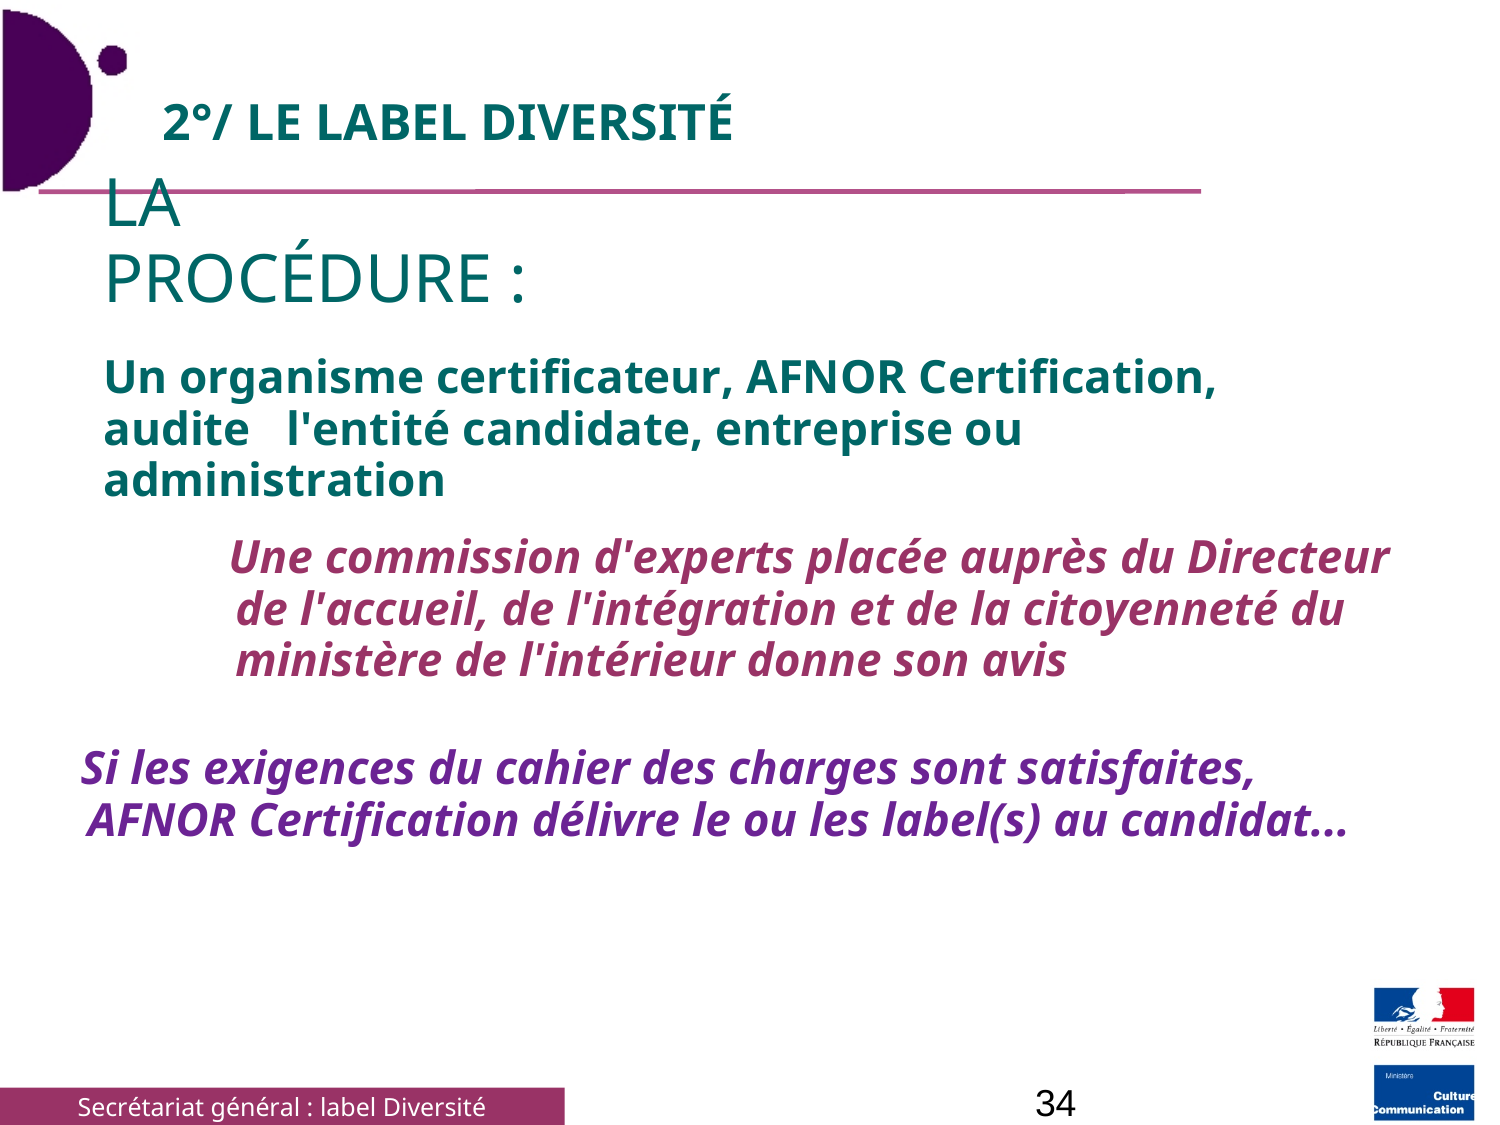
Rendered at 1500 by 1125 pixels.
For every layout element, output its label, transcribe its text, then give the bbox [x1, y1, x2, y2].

picture [115, 194, 149, 204]
text_box <numéro> [1020, 1071, 1370, 1125]
picture [1370, 979, 1477, 1125]
text_box Une commission d'experts placée auprès du Directeur de l'accueil, de l'intégration et de la citoyenneté du ministère de l'intérieur donne son avis [177, 521, 1418, 697]
text_box LA PROCÉDURE : [88, 231, 621, 325]
text_box 2°/ LE LABEL DIVERSITÉ [147, 81, 1418, 160]
text_box Si les exigences du cahier des charges sont satisfaites, AFNOR Certification délivre le ou les label(s) au candidat... [29, 732, 1418, 857]
text_box Un organisme certificateur, AFNOR Certification, audite l'entité candidate, entreprise ou administration [88, 354, 1359, 503]
picture [0, 0, 149, 204]
